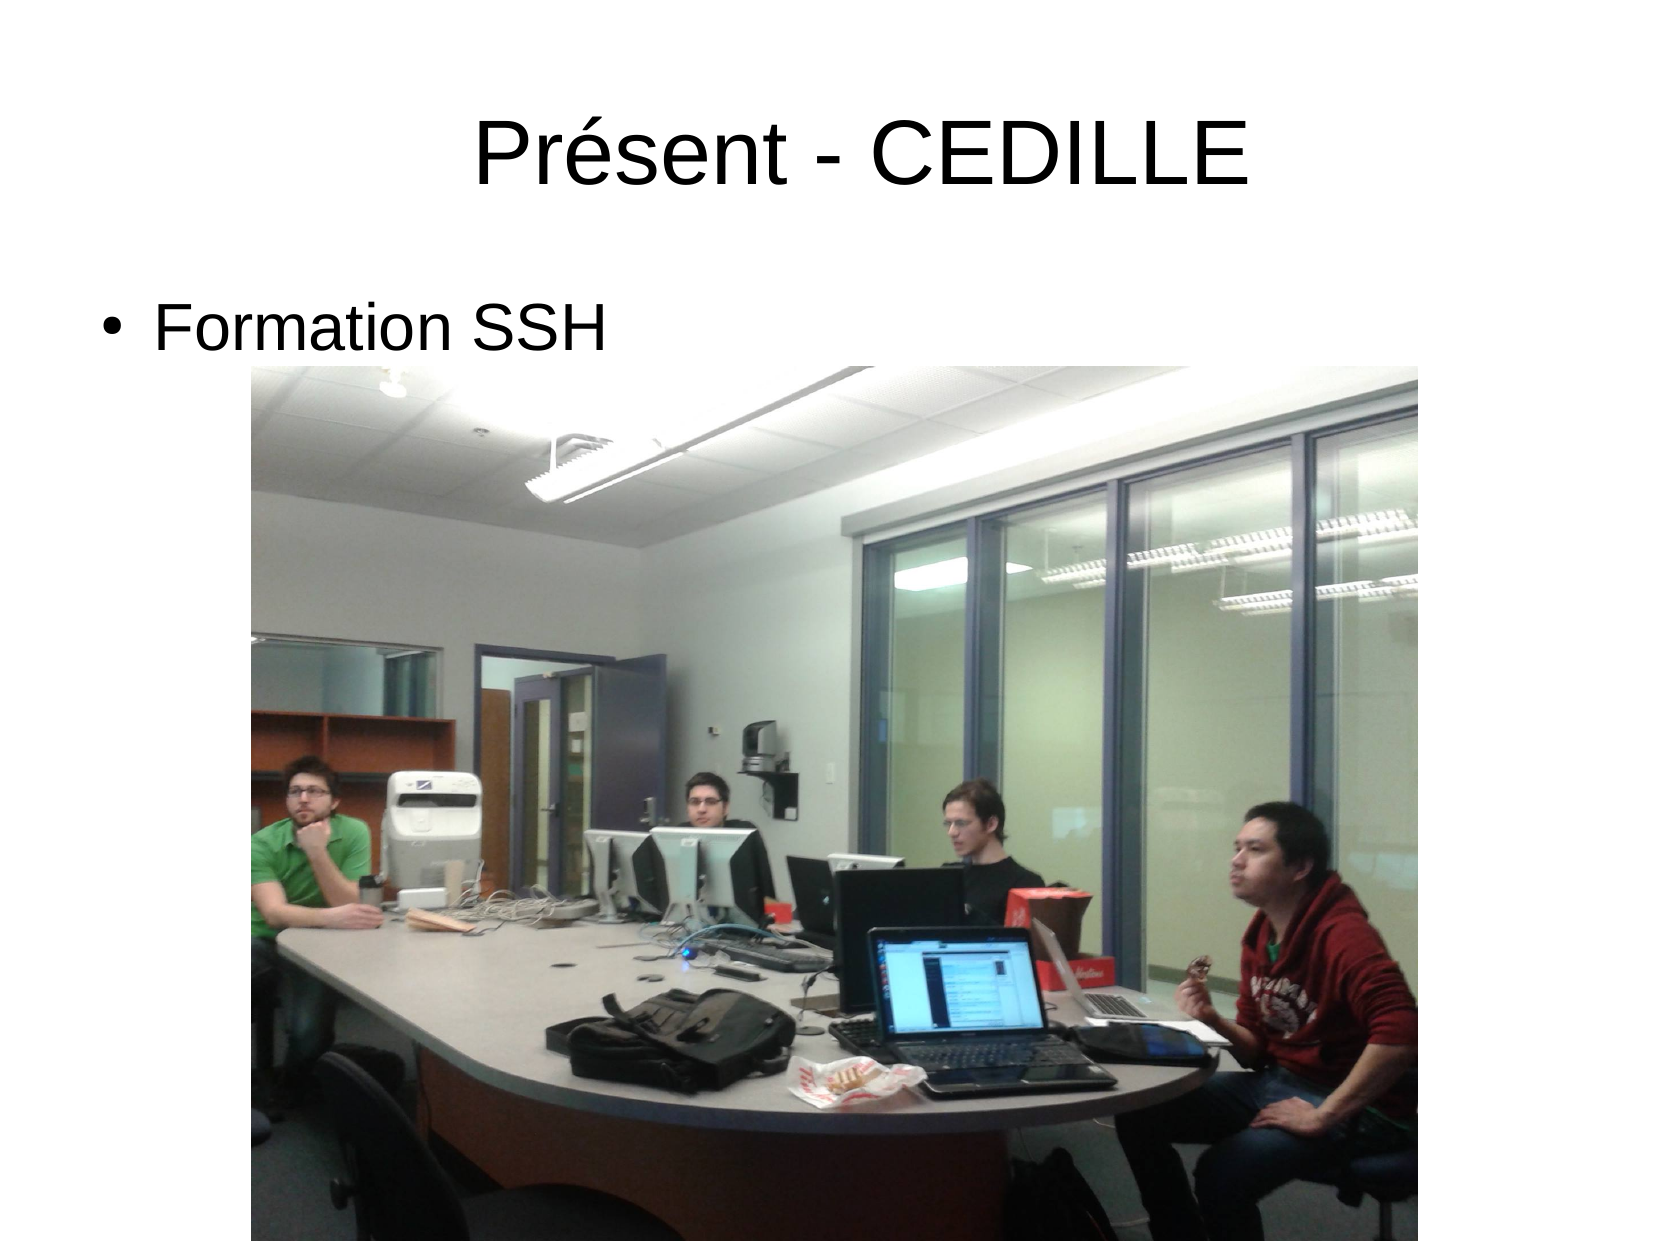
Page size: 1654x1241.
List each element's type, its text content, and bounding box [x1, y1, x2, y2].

picture [251, 366, 1418, 1241]
list Formation SSH [82, 290, 1571, 1010]
title Présent - CEDILLE [82, 49, 1571, 257]
